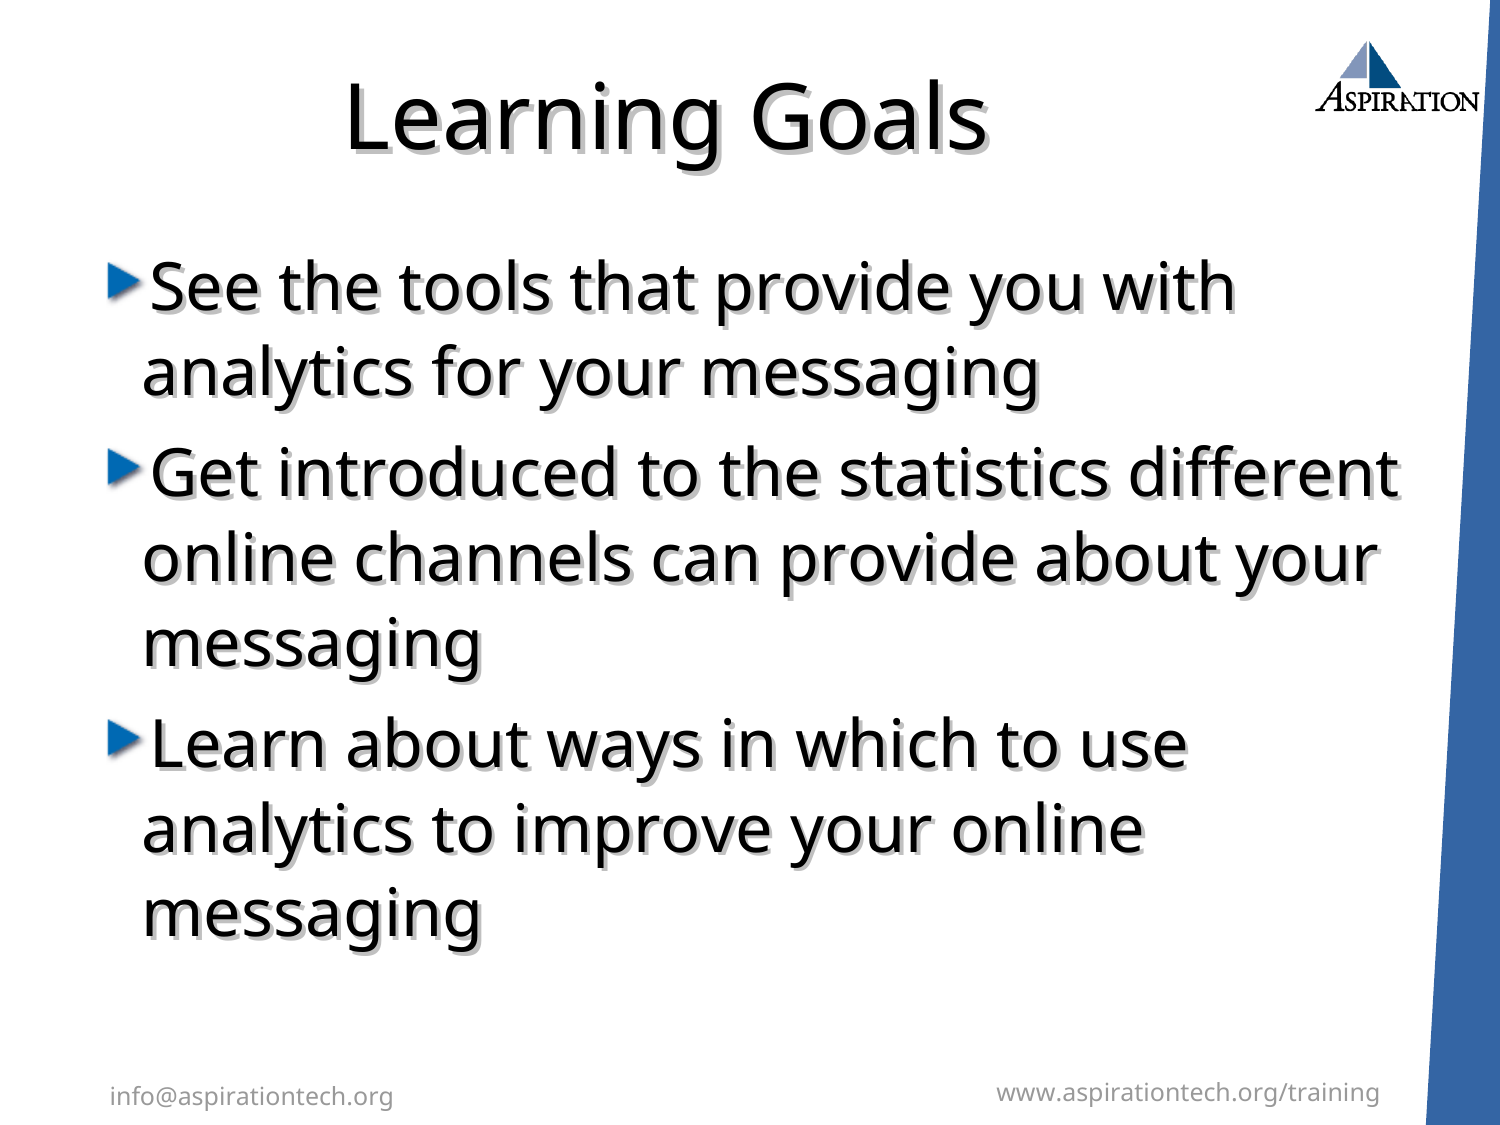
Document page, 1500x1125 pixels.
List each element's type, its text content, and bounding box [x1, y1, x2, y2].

title Learning Goals [49, 19, 1284, 206]
list See the tools that provide you with analytics for your messaging Get introduced to the statistics different online channels can provide about your messaging Learn about ways in which to use analytics to improve your online messaging [49, 238, 1447, 892]
picture [1315, 41, 1480, 120]
